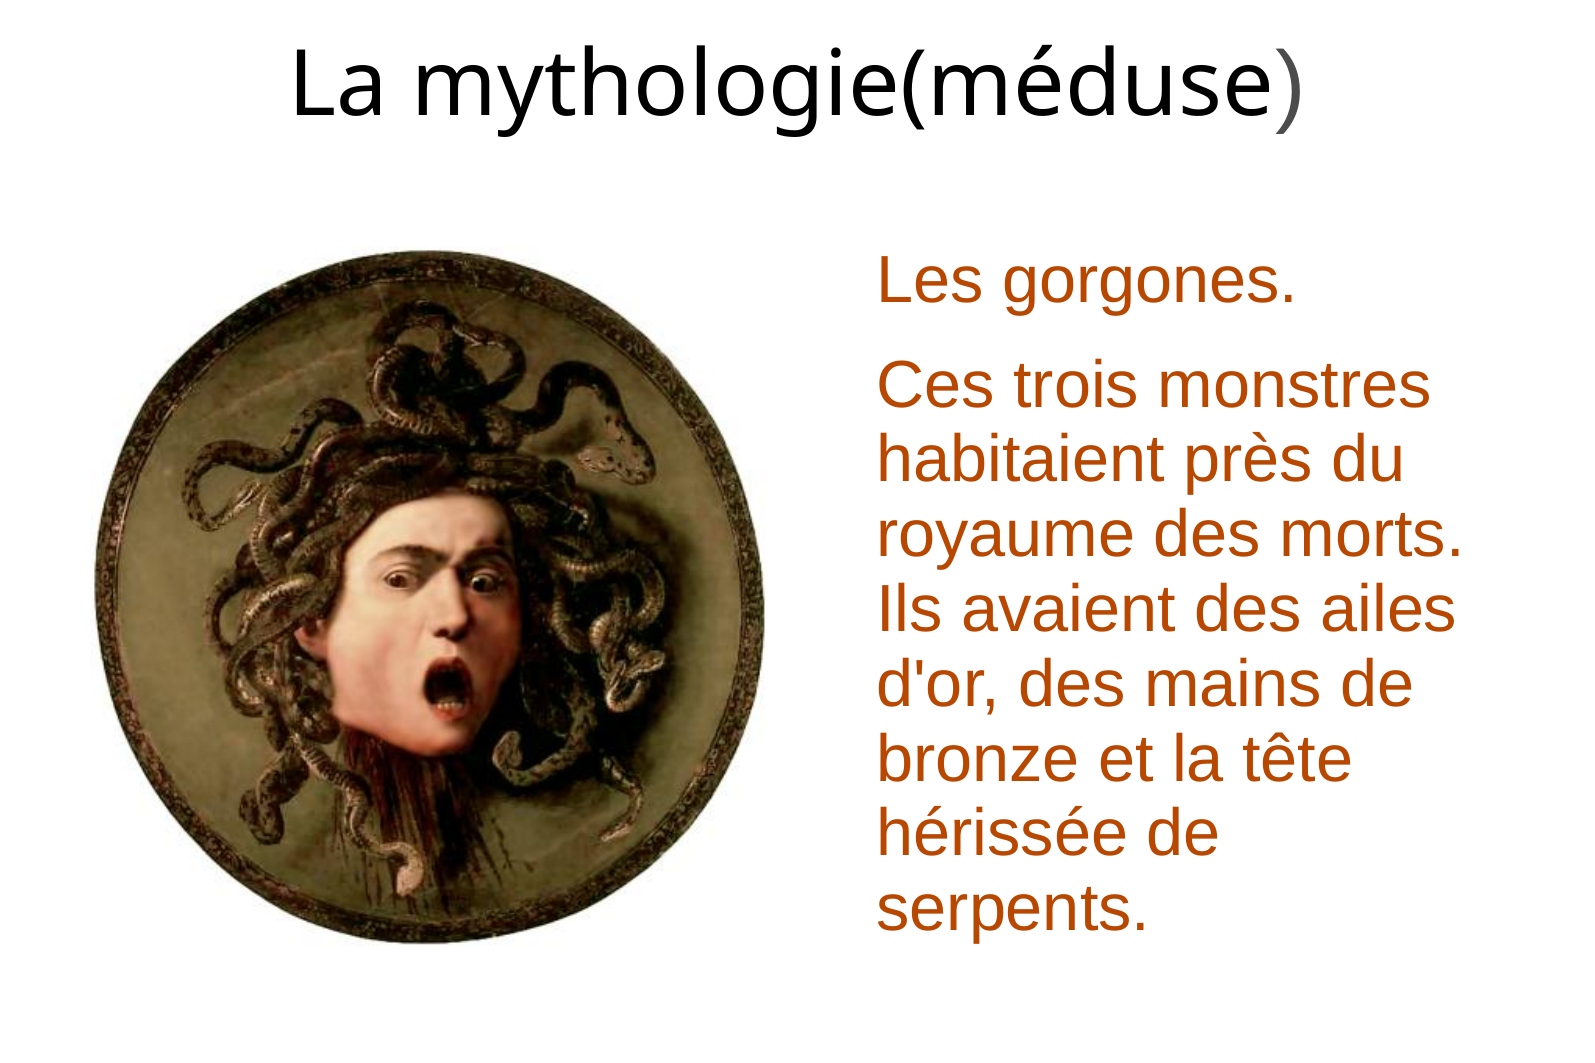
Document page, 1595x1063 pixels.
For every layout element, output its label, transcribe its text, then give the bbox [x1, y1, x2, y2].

list Les gorgones. Ces trois monstres habitaient près du royaume des morts. Ils avaient des ailes d'or, des mains de bronze et la tête hérissée de serpents. [805, 242, 1506, 945]
title La mythologie(méduse) [79, 26, 1515, 236]
picture [90, 246, 774, 949]
